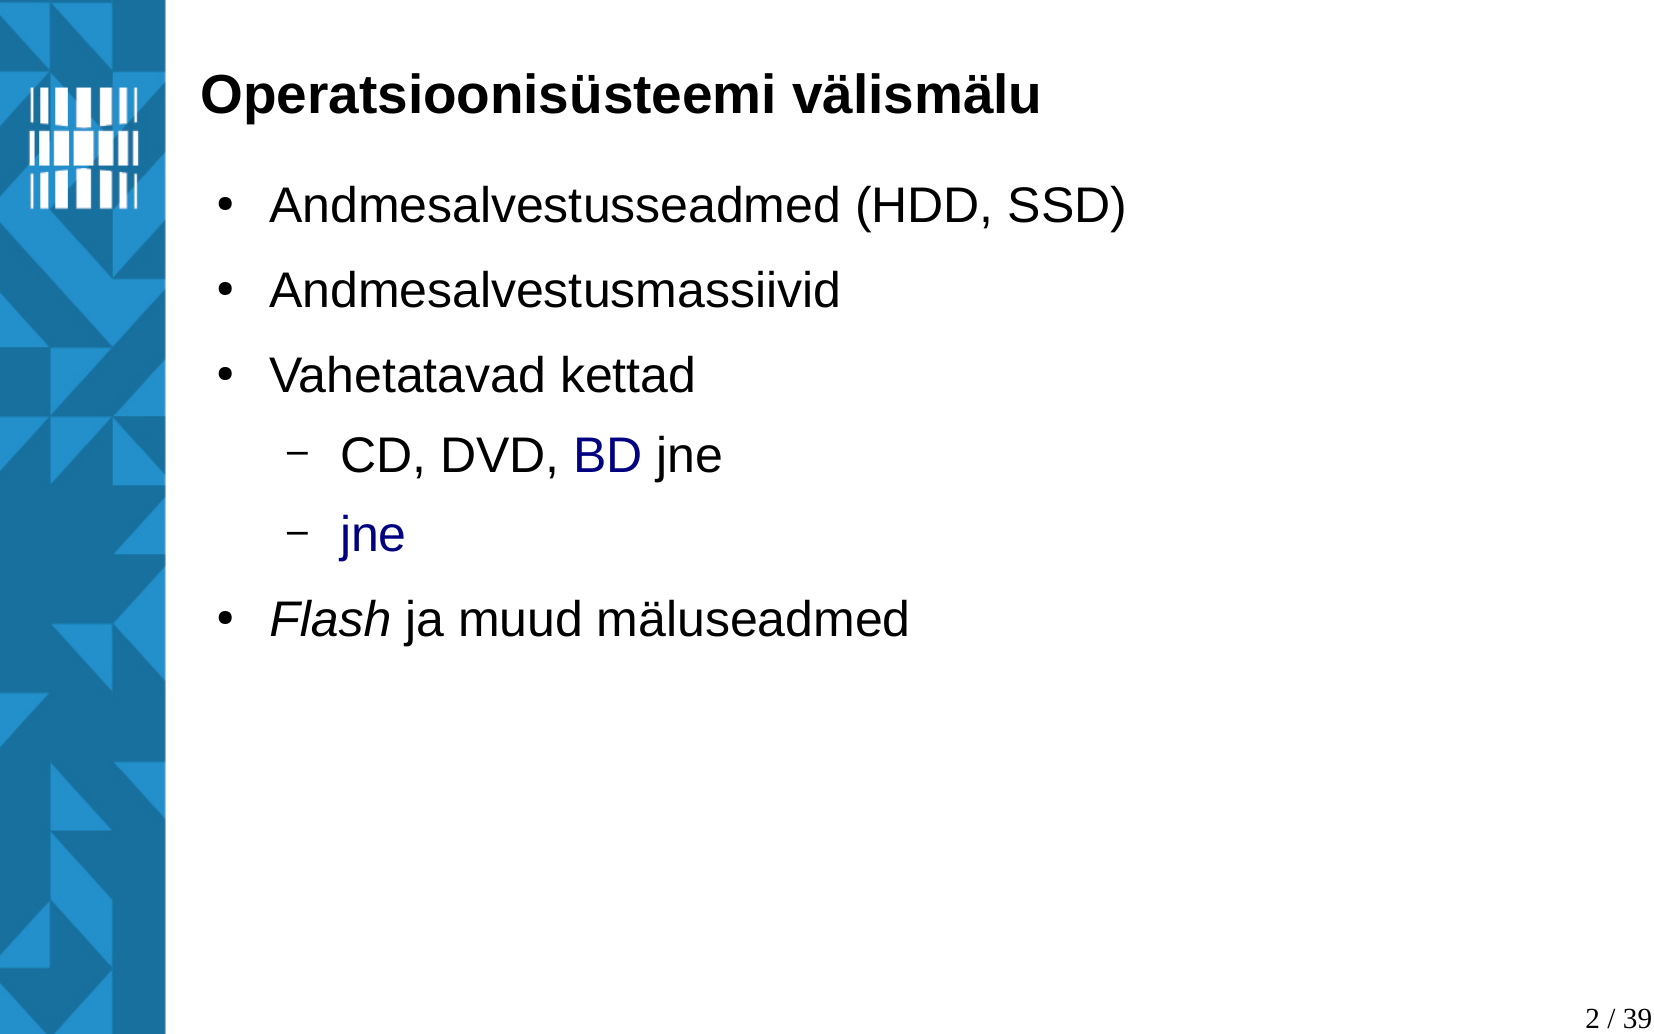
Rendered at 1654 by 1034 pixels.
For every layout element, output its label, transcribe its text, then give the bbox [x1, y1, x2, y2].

title Operatsioonisüsteemi välismälu [200, 41, 1565, 148]
list Andmesalvestusseadmed (HDD, SSD) Andmesalvestusmassiivid Vahetatavad kettad CD, DVD, BD jne jne Flash ja muud mäluseadmed [198, 177, 1595, 777]
